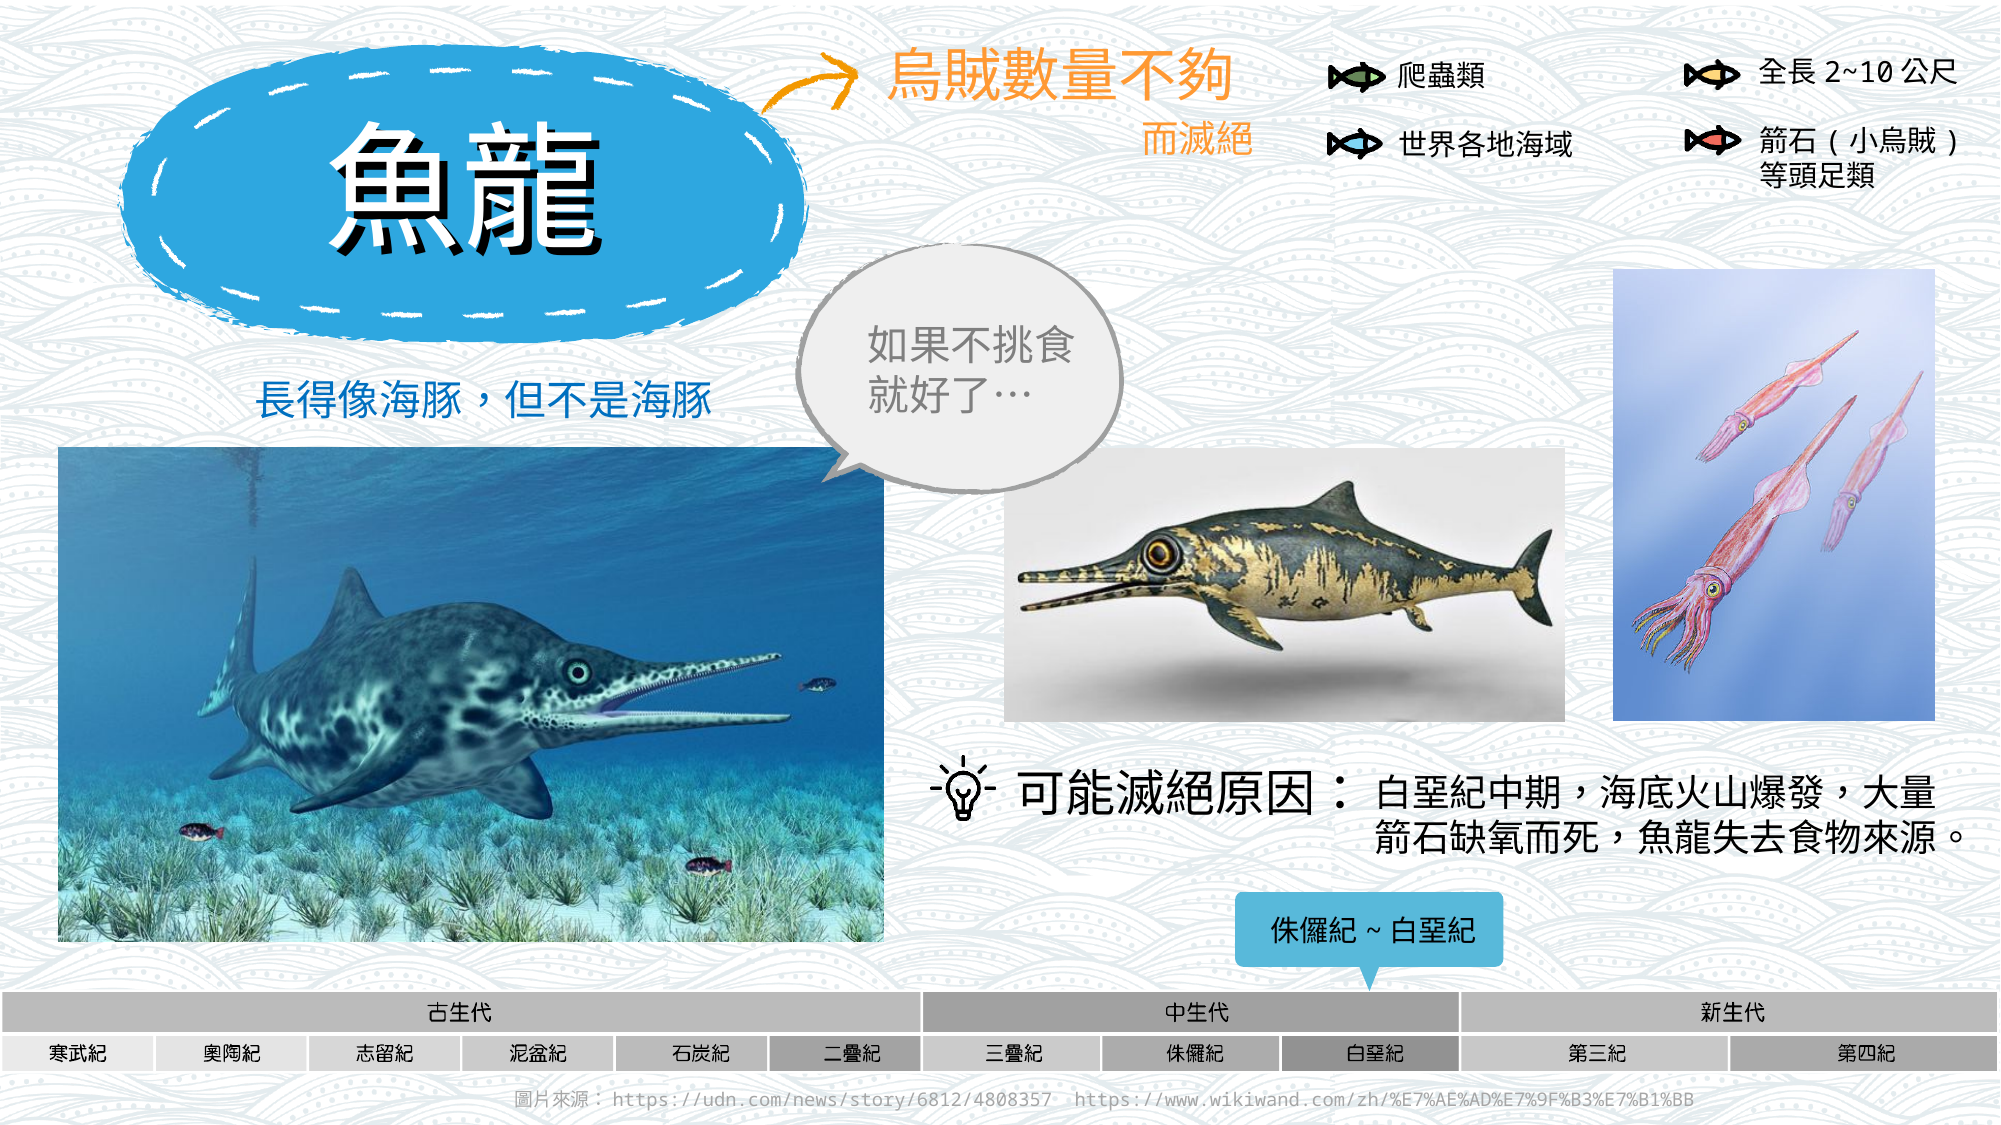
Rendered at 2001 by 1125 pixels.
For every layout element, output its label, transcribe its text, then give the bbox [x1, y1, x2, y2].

text_box 白堊紀中期，海底火山爆發，大量箭石缺氧而死，魚龍失去食物來源。 [1359, 761, 1973, 868]
text_box 侏儸紀~白堊紀 [1255, 904, 1504, 955]
picture [930, 755, 996, 821]
text_box 而滅絕 [1126, 107, 1272, 169]
text_box 魚龍 [221, 79, 701, 275]
text_box 箭石(小烏賊)等頭足類 [1744, 115, 1993, 202]
text_box 爬蟲類 [1382, 49, 1632, 101]
text_box 烏賊數量不夠 [870, 30, 1252, 117]
picture [1322, 128, 1383, 164]
text_box 圖片來源：https://udn.com/news/story/6812/4808357 https://www.wikiwand.com/zh/%E7%AE%AD%E7%9F%B3%E7%B1%BB [499, 1080, 1985, 1118]
text_box 長得像海豚，但不是海豚 [239, 366, 794, 432]
text_box 可能滅絕原因： [1000, 753, 1394, 830]
picture [1613, 269, 1935, 721]
text_box 世界各地海域 [1383, 119, 1632, 170]
picture [1326, 62, 1388, 97]
picture [58, 44, 1565, 942]
text_box 如果不挑食就好了… [852, 311, 1121, 428]
picture [0, 892, 2000, 1075]
picture [1682, 56, 1744, 92]
text_box 全長2~10公尺 [1743, 45, 1992, 97]
picture [1682, 125, 1744, 160]
